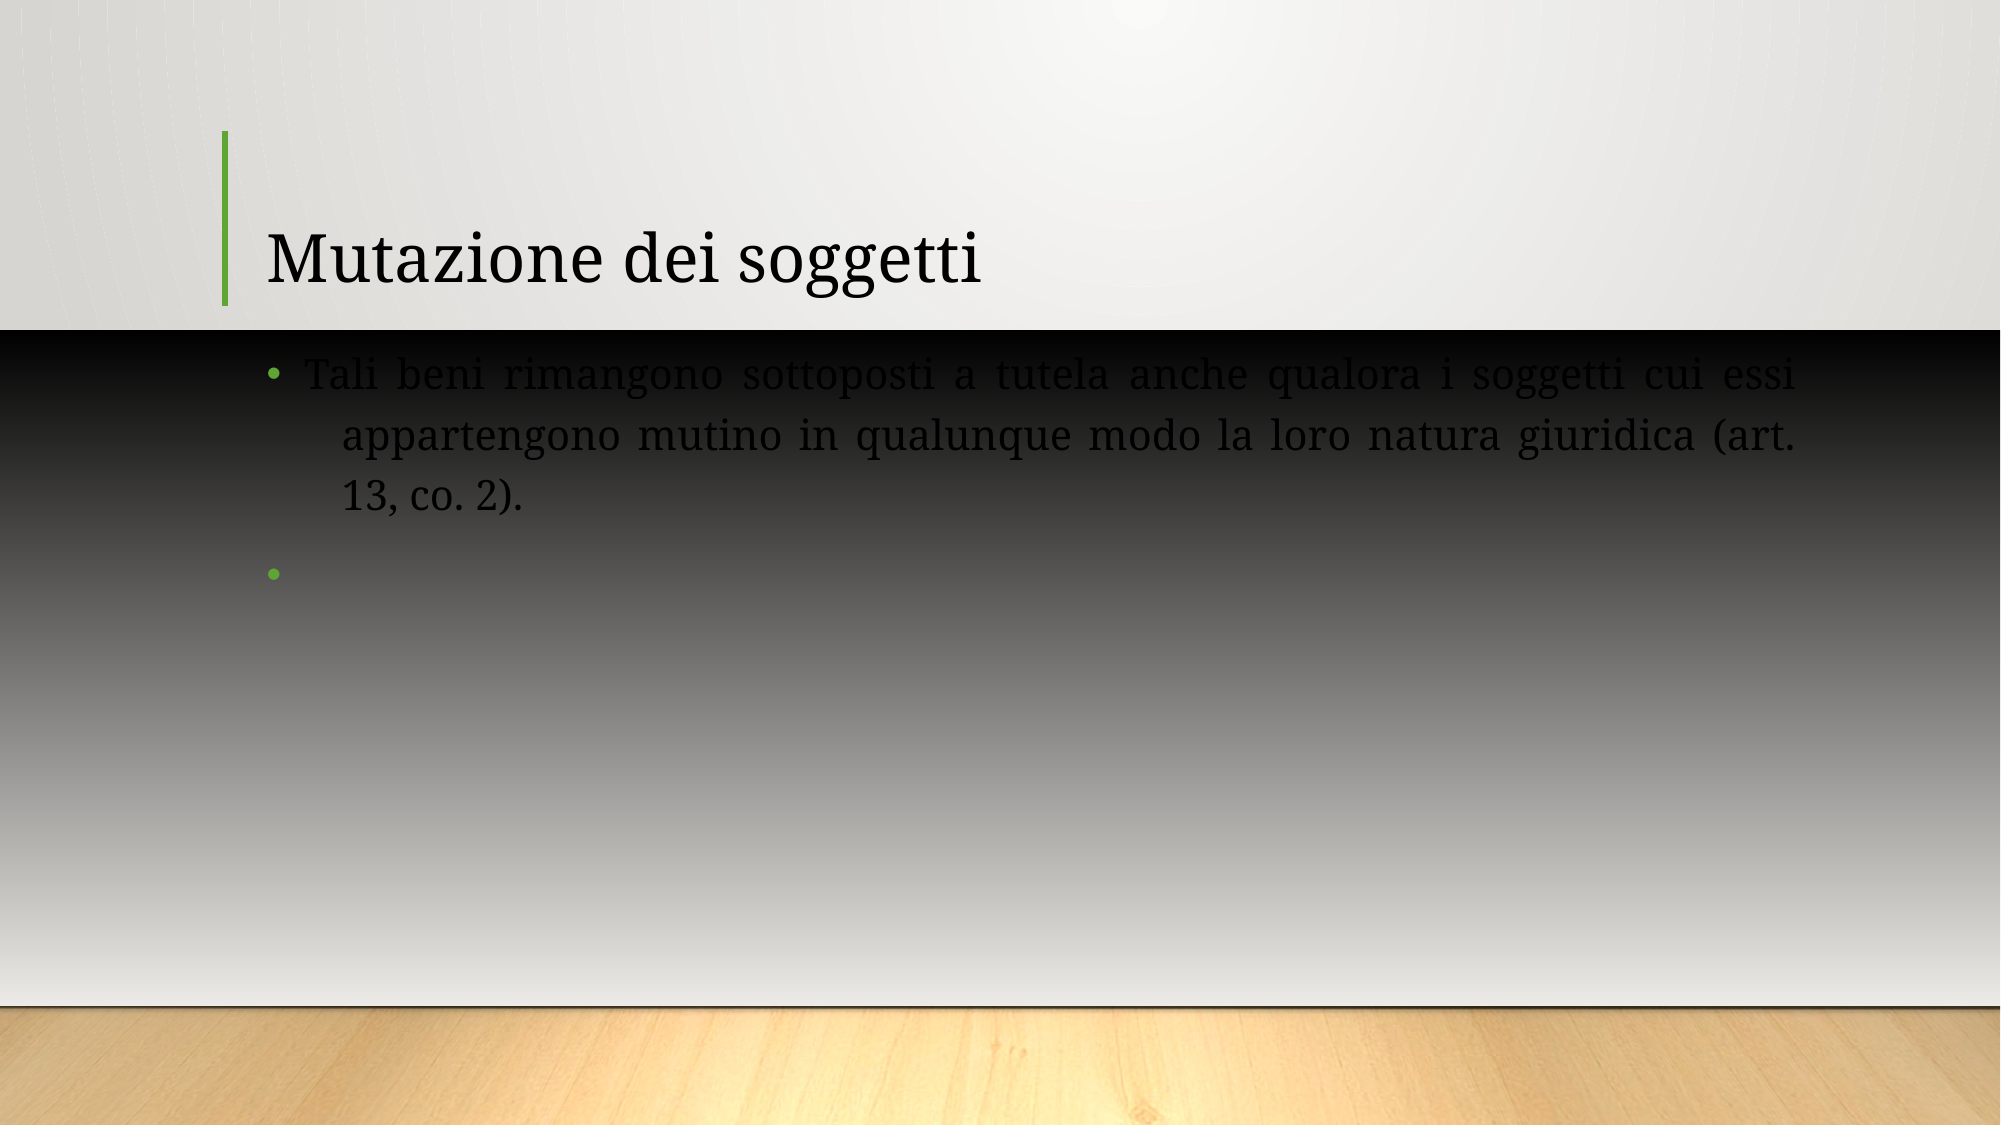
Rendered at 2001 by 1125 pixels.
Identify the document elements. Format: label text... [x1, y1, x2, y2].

title Mutazione dei soggetti [251, 131, 1814, 305]
list Tali beni rimangono sottoposti a tutela anche qualora i soggetti cui essi appartengono mutino in qualunque modo la loro natura giuridica (art. 13, co. 2). [251, 330, 1814, 897]
